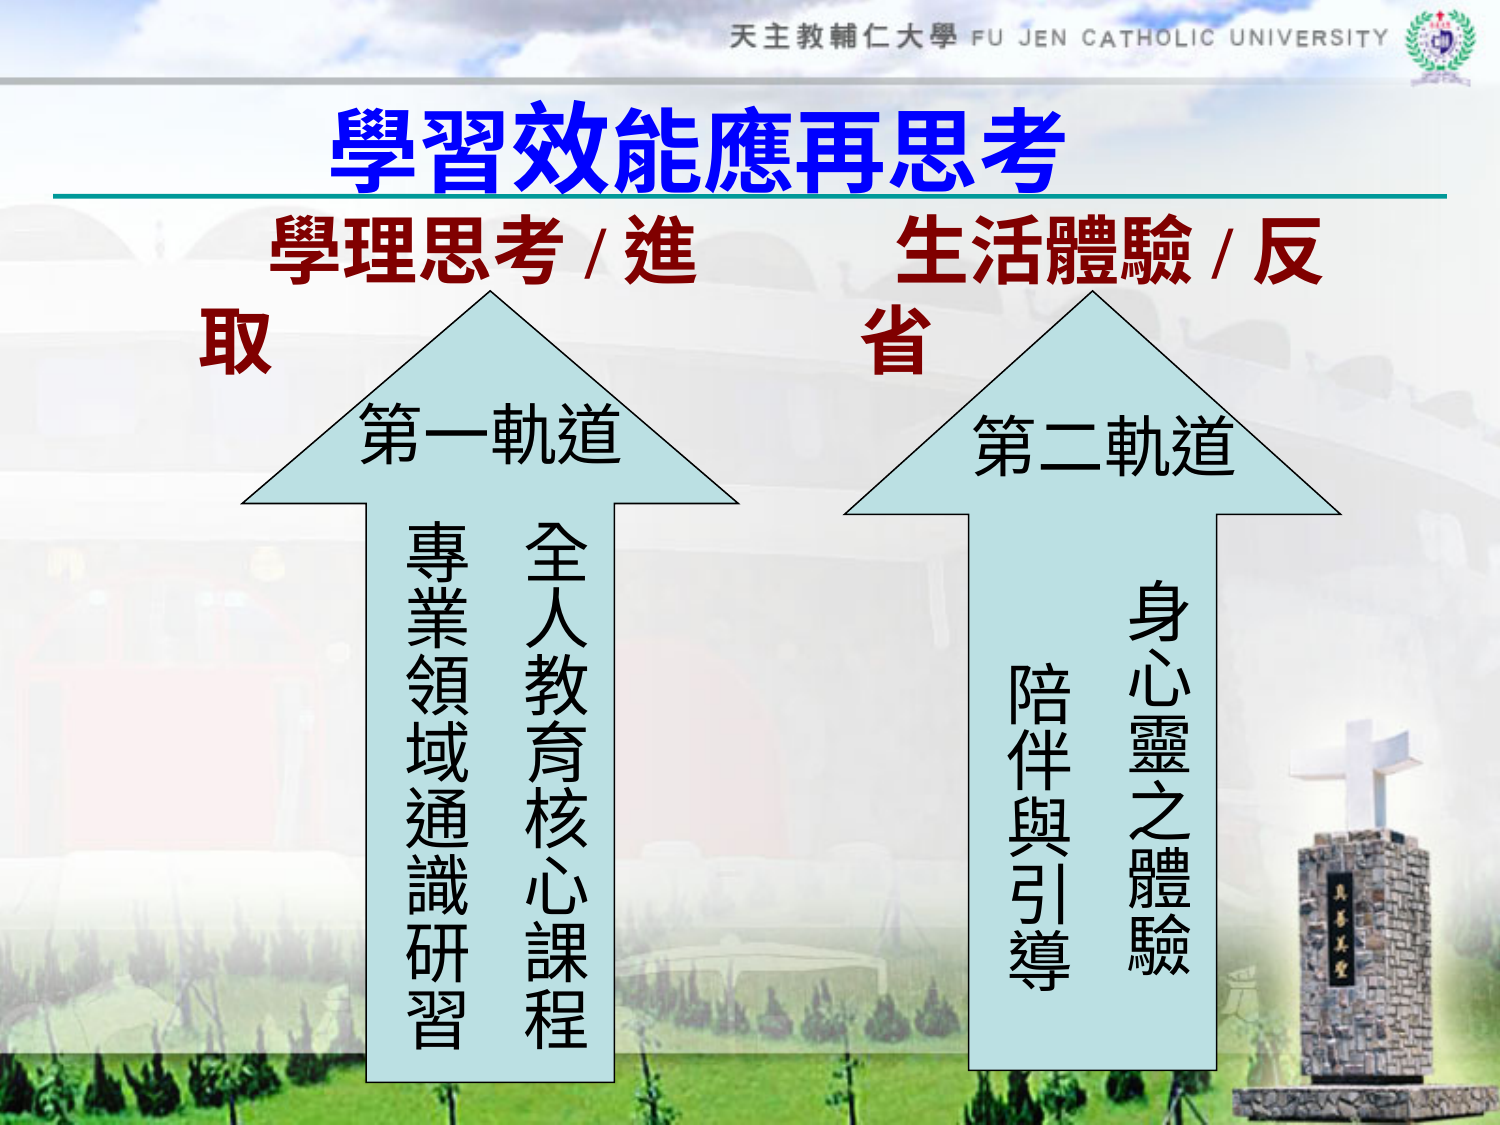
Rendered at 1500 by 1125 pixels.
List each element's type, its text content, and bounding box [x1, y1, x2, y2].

text_box [974, 372, 1211, 397]
text_box 身心靈之體驗 陪伴與引導 [974, 562, 1205, 1024]
text_box 生活體驗/反省 [844, 196, 1376, 372]
text_box 學理思考/進取 [183, 196, 774, 302]
text_box [844, 440, 1341, 1071]
text_box [242, 443, 739, 1083]
text_box 全人教育核心課程 專業領域通識研習 [372, 503, 603, 1071]
text_box 第一軌道 [312, 385, 668, 481]
text_box 學習效能應再思考 [312, 78, 1199, 214]
text_box 第二軌道 [927, 397, 1282, 493]
text_box [380, 302, 601, 385]
